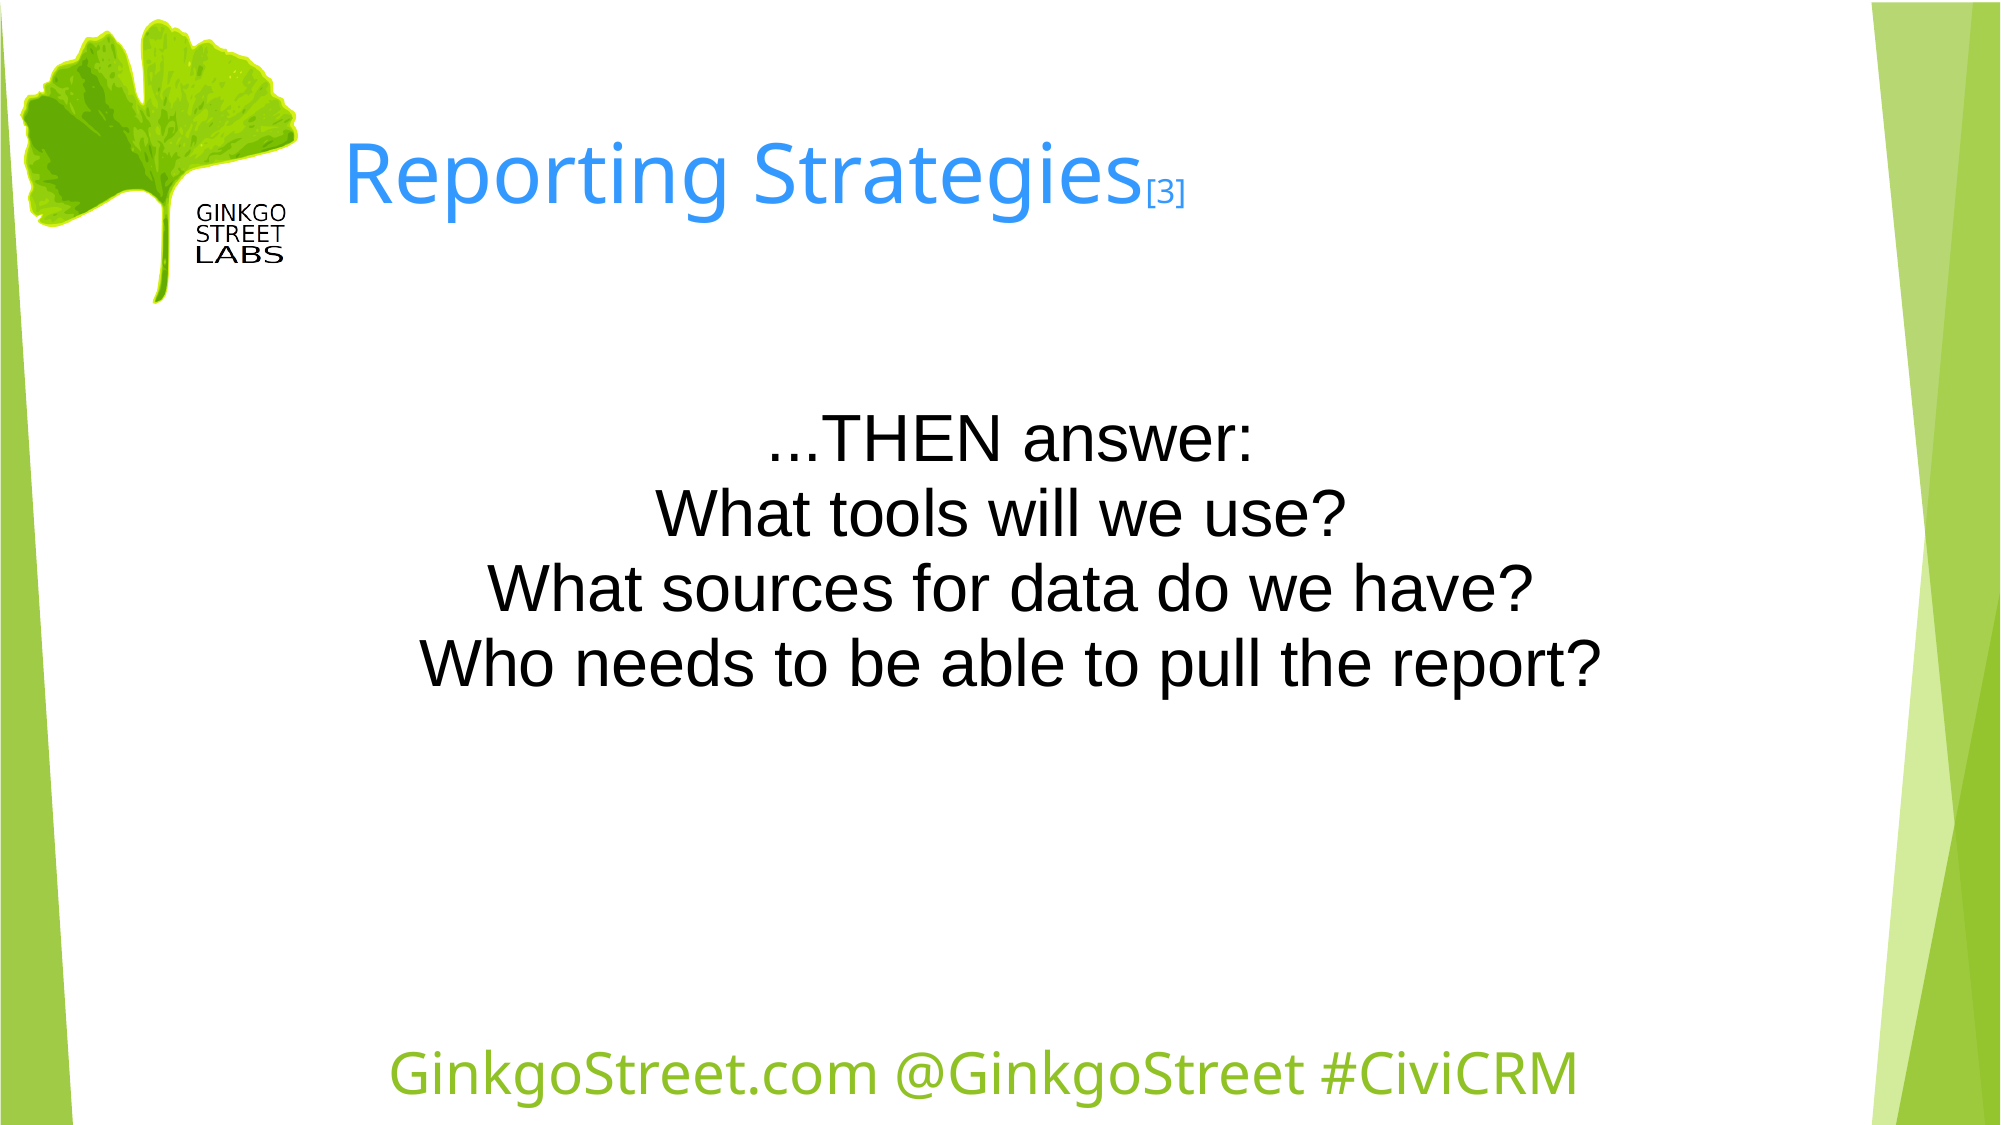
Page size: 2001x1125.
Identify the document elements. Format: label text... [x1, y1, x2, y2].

title Reporting Strategies[3] [342, 62, 1779, 270]
picture [20, 19, 298, 304]
subtitle ...THEN answer: What tools will we use? What sources for data do we have? Who needs to be able to pull the report? [244, 270, 1779, 907]
